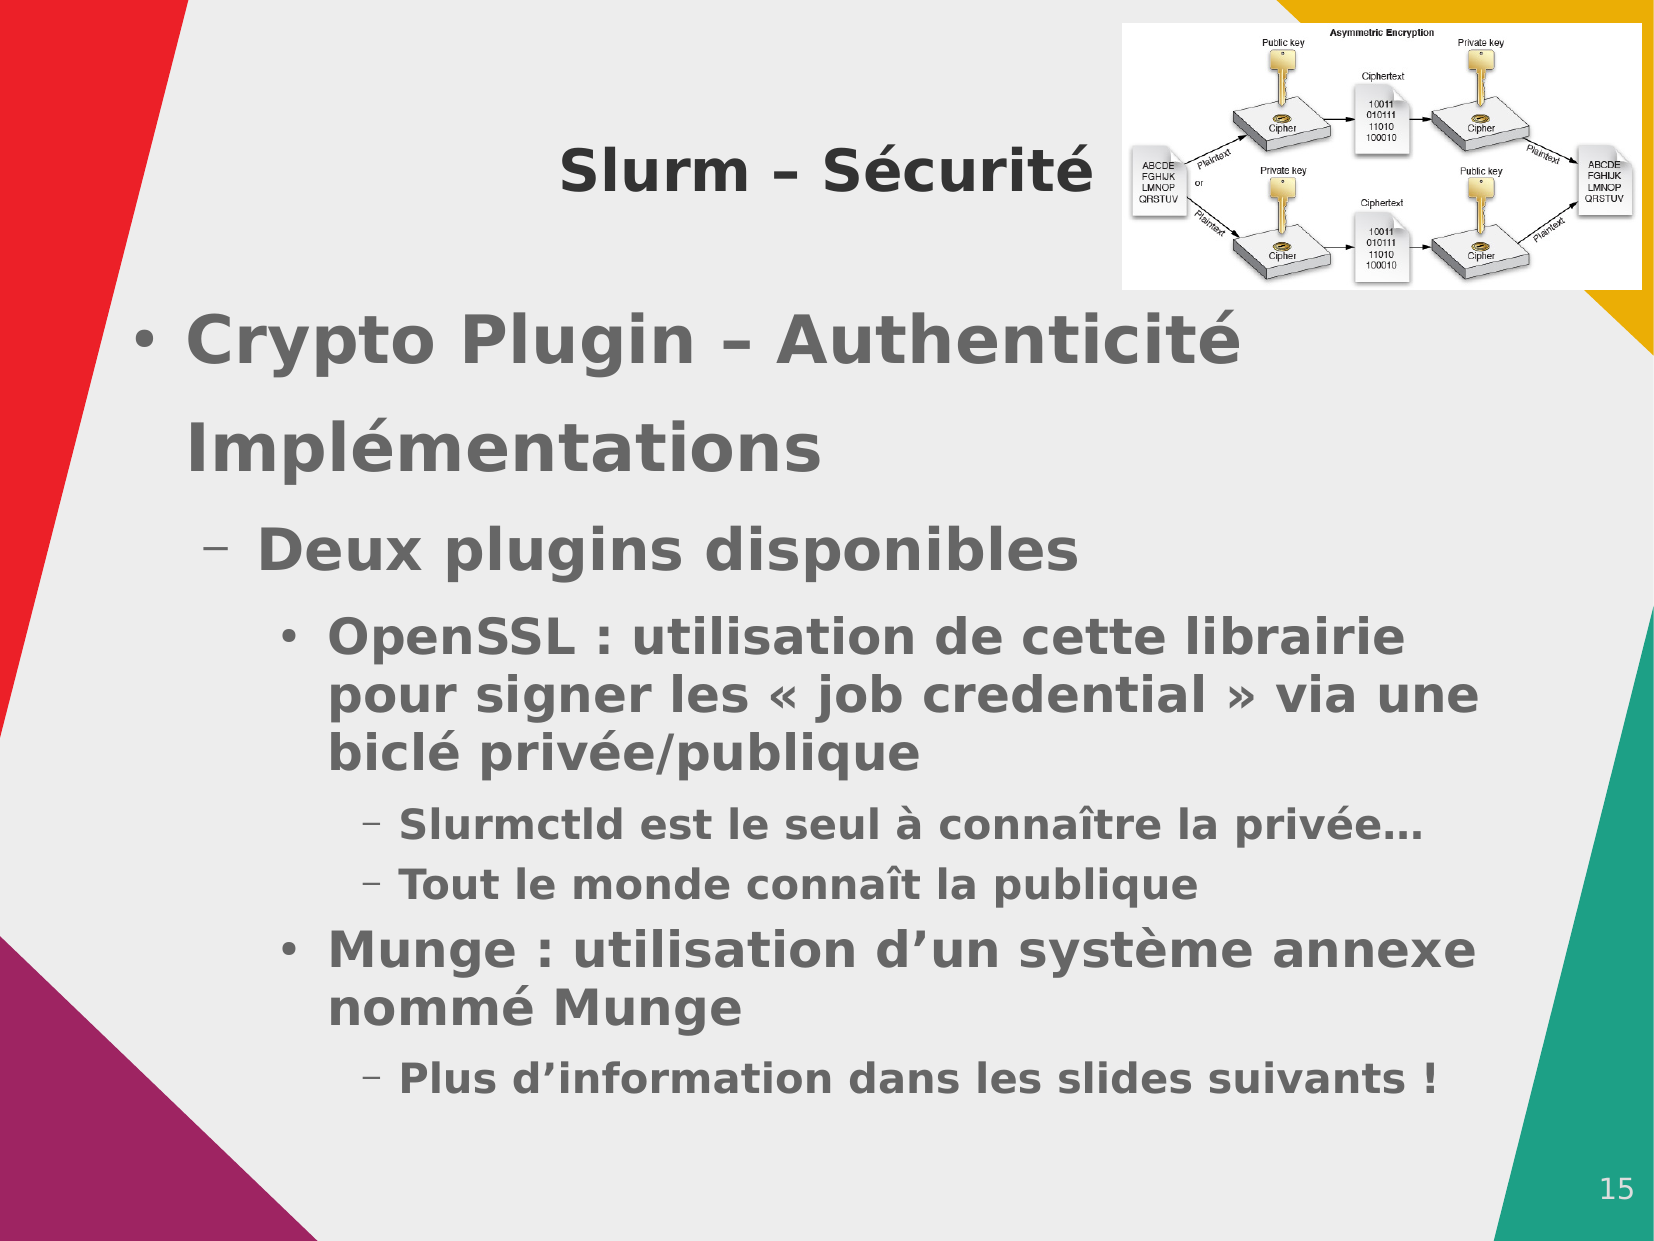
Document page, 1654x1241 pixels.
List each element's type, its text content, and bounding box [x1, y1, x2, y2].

list Crypto Plugin – Authenticité Implémentations Deux plugins disponibles OpenSSL : utilisation de cette librairie pour signer les « job credential » via une biclé privée/publique Slurmctld est le seul à connaître la privée… Tout le monde connaît la publique Munge : utilisation d’un système annexe nommé Munge Plus d’information dans les slides suivants ! [114, 302, 1539, 1217]
title Slurm – Sécurité [114, 73, 1122, 271]
picture [1122, 23, 1642, 290]
